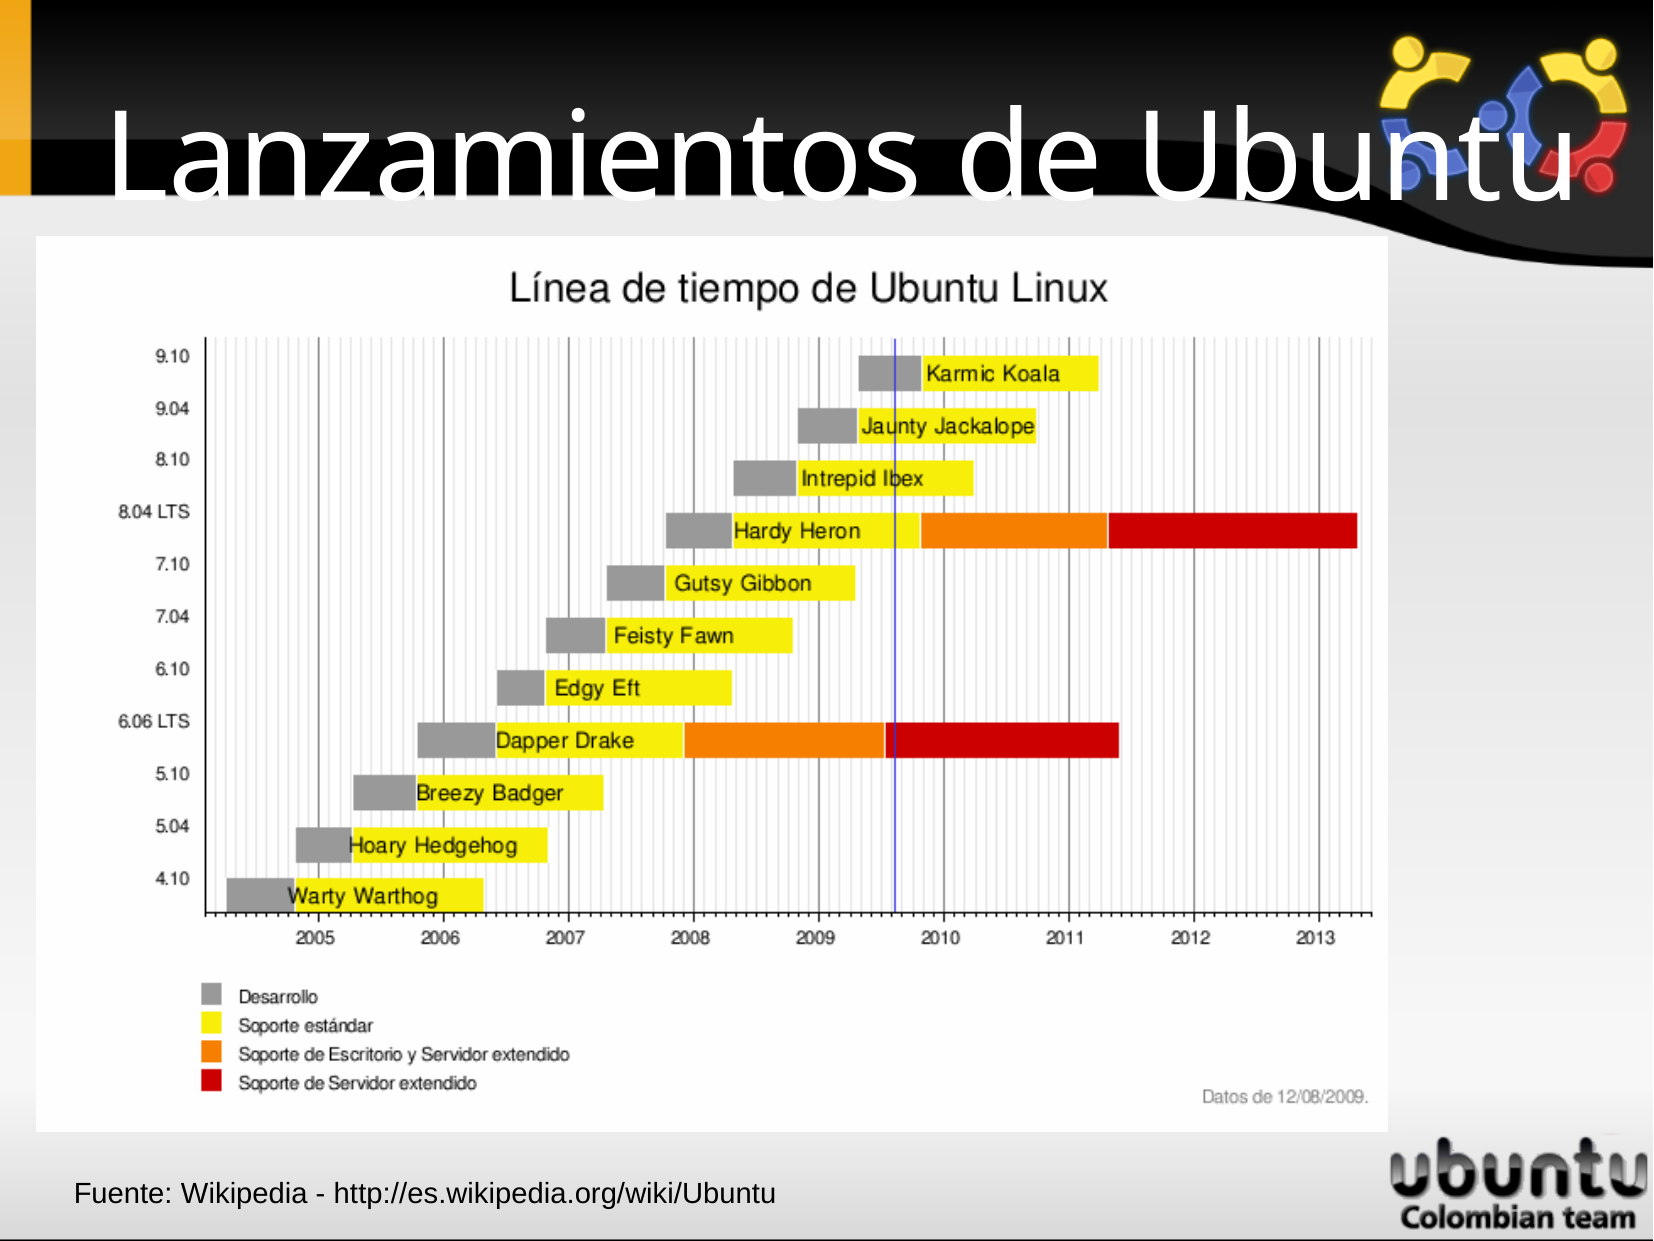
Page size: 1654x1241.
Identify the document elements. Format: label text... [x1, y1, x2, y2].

text_box Fuente: Wikipedia - http://es.wikipedia.org/wiki/Ubuntu [59, 1169, 793, 1217]
picture [0, 0, 1653, 1241]
text_box Lanzamientos de Ubuntu [88, 59, 1287, 198]
